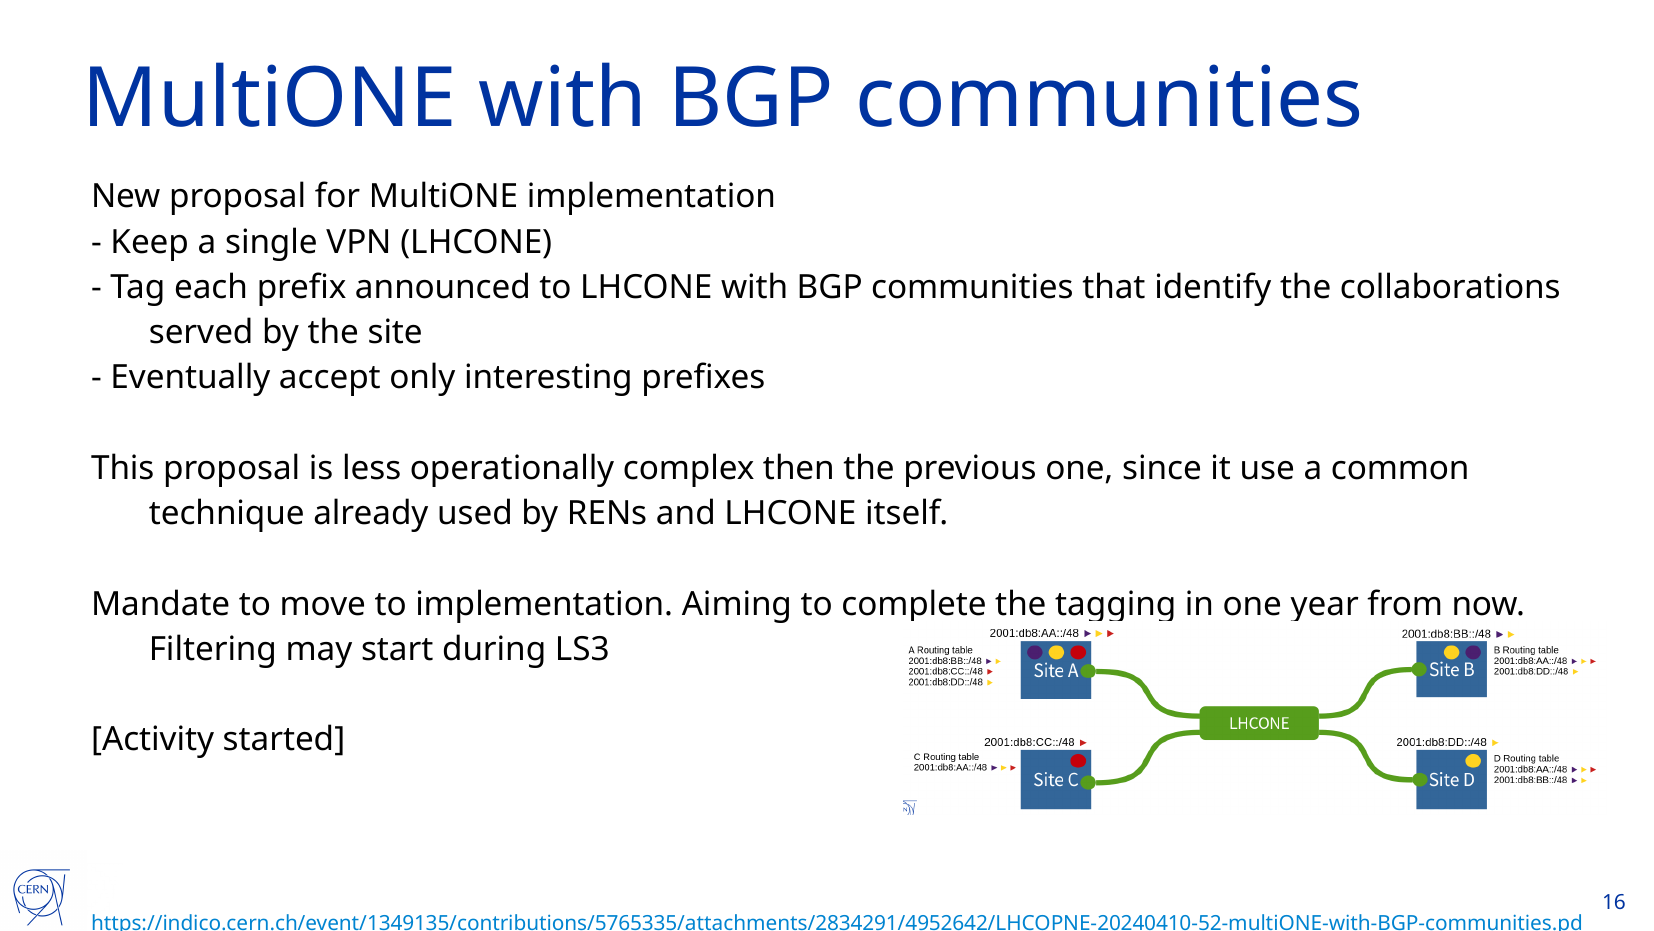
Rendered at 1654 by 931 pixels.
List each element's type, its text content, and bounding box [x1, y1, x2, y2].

picture [107, 916, 114, 928]
picture [122, 920, 127, 928]
text_box New proposal for MultiONE implementation - Keep a single VPN (LHCONE) - Tag each prefix announced to LHCONE with BGP communities that identify the collaborations served by the site - Eventually accept only interesting prefixes This proposal is less operationally complex then the previous one, since it use a common technique already used by RENs and LHCONE itself. Mandate to move to implementation. Aiming to complete the tagging in one year from now. Filtering may start during LS3 [Activity started] https://indico.cern.ch/event/1349135/contributions/5765335/attachments/2834291/4952642/LHCOPNE-20240410-52-multiONE-with-BGP-communities.pdf [76, 165, 1601, 916]
title MultiONE with BGP communities [82, 37, 1633, 247]
picture [95, 916, 106, 928]
picture [903, 621, 1607, 815]
picture [0, 850, 93, 931]
picture [115, 916, 127, 928]
picture [95, 920, 100, 928]
